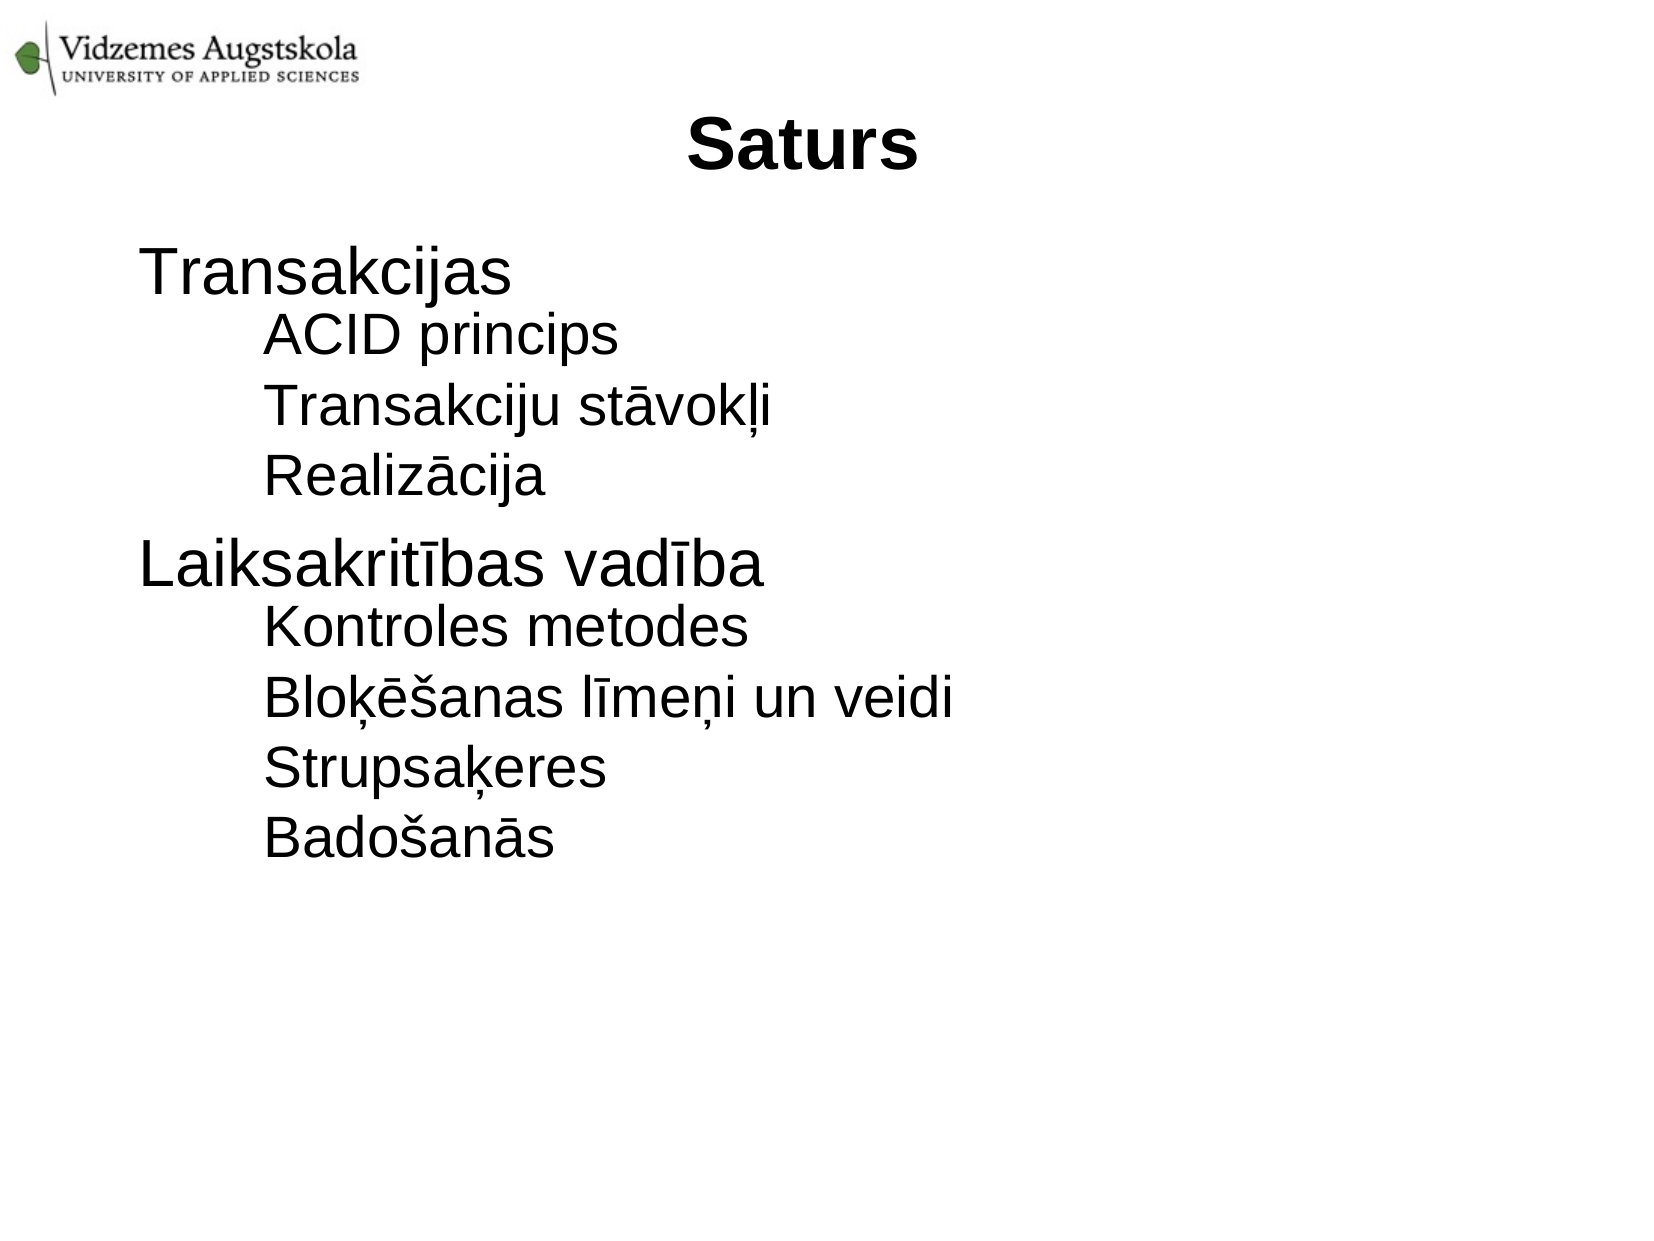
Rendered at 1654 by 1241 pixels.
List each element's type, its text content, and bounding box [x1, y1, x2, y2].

picture [5, 2, 368, 113]
title Saturs [94, 96, 1512, 195]
list Transakcijas ACID princips Transakciju stāvokļi Realizācija Laiksakritības vadība Kontroles metodes Bloķēšanas līmeņi un veidi Strupsaķeres Badošanās [82, 236, 1569, 1107]
